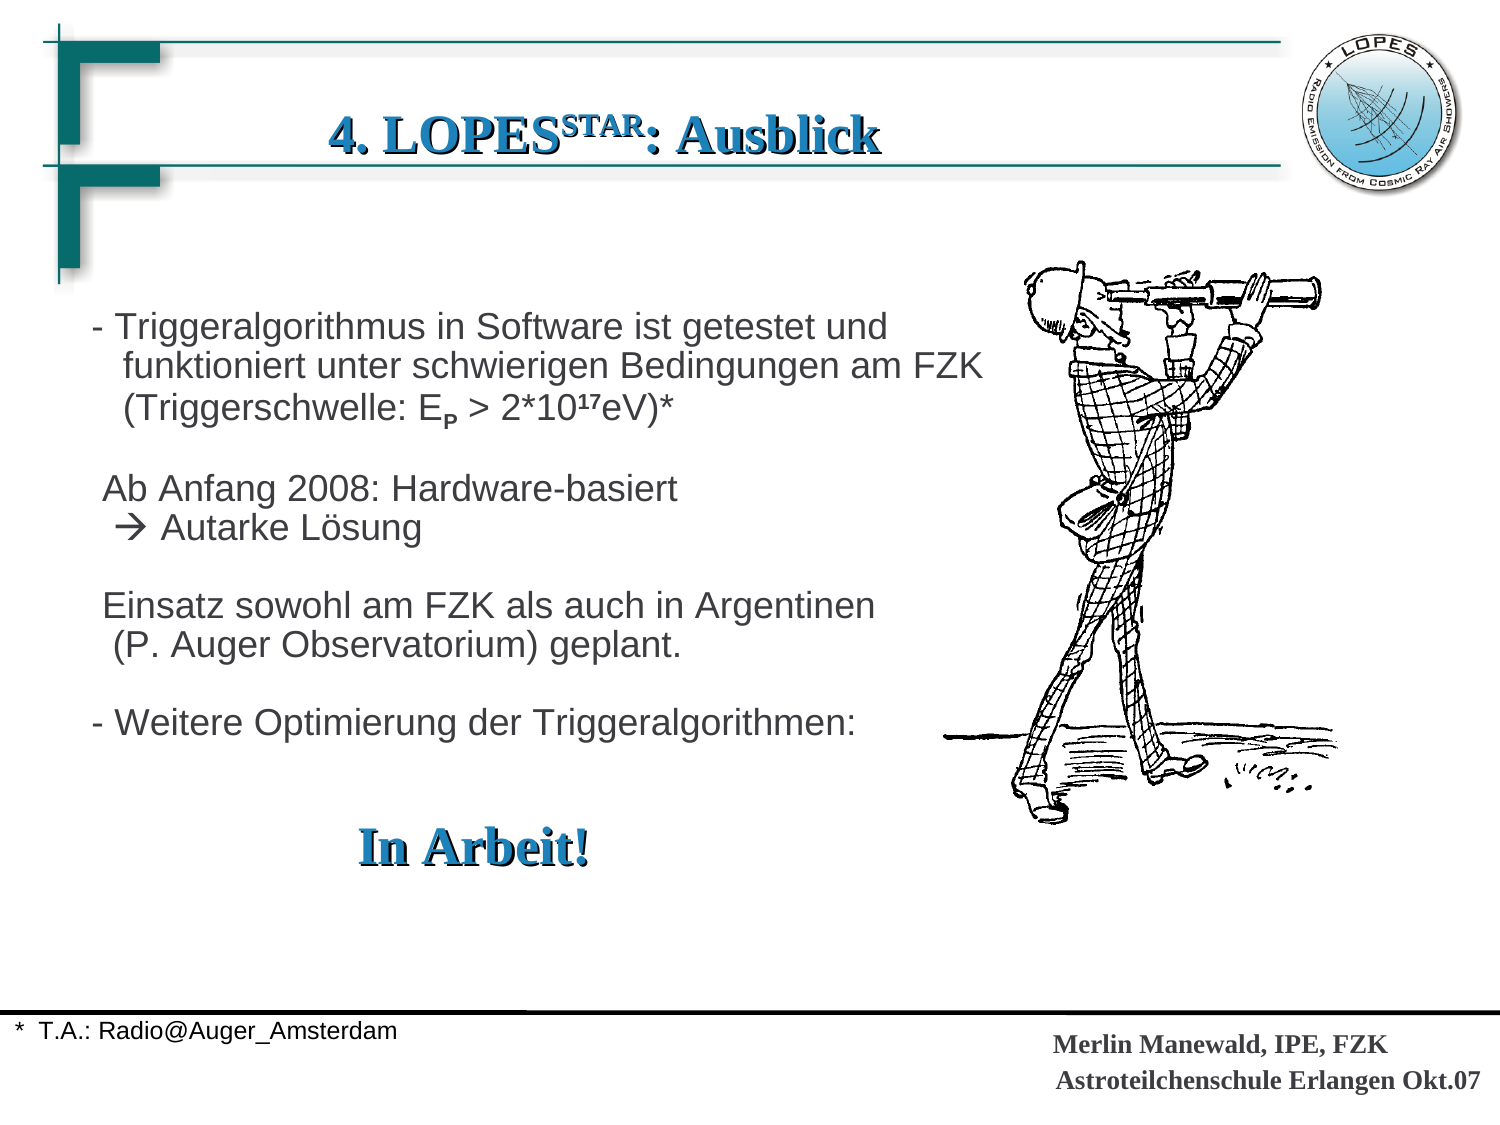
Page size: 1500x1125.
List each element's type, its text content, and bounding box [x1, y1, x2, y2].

picture [37, 19, 1463, 847]
text_box - Triggeralgorithmus in Software ist getestet und funktioniert unter schwierigen Bedingungen am FZK (Triggerschwelle: EP > 2*1017eV)* Ab Anfang 2008: Hardware-basiert  Autarke Lösung Einsatz sowohl am FZK als auch in Argentinen (P. Auger Observatorium) geplant. - Weitere Optimierung der Triggeralgorithmen: [76, 219, 1004, 933]
text_box * T.A.: Radio@Auger_Amsterdam [0, 1012, 975, 1116]
text_box 4. LOPESSTAR: Ausblick [76, 42, 1004, 219]
text_box In Arbeit! [342, 817, 650, 882]
